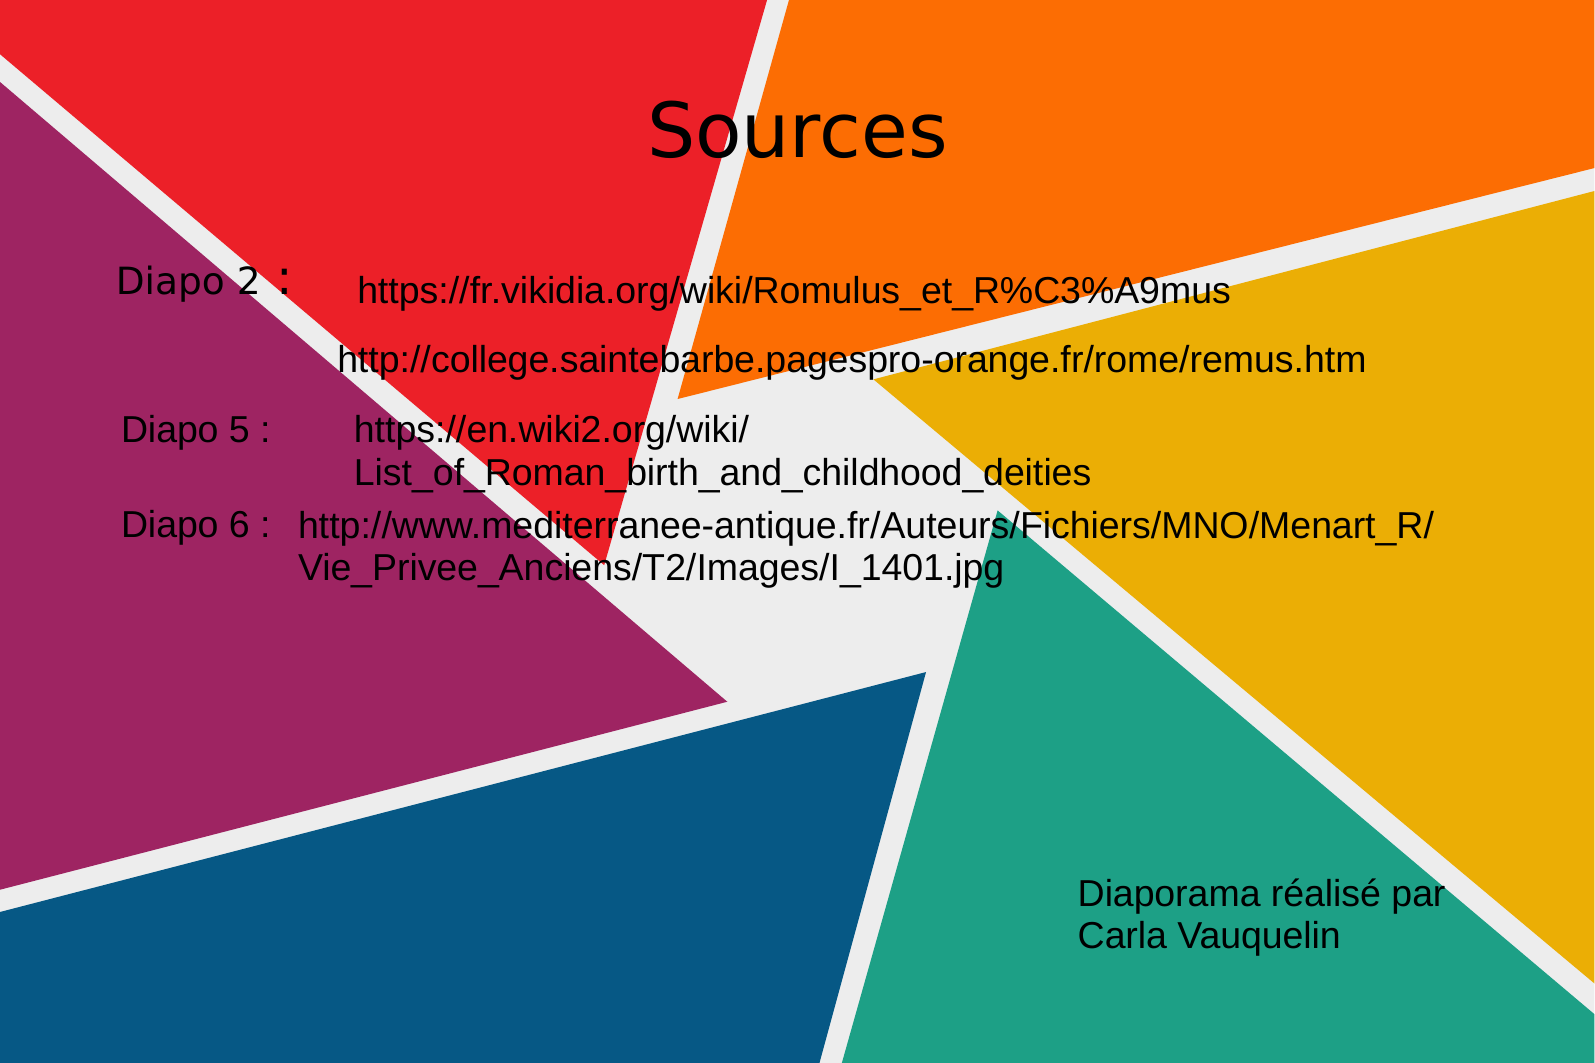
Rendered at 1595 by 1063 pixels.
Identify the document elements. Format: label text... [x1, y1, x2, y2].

text_box Diapo 5 : [106, 401, 339, 459]
text_box https://en.wiki2.org/wiki/List_of_Roman_birth_and_childhood_deities [339, 401, 1501, 459]
title Sources [79, 42, 1515, 220]
text_box http://college.saintebarbe.pagespro-orange.fr/rome/remus.htm [322, 330, 1382, 388]
text_box http://www.mediterranee-antique.fr/Auteurs/Fichiers/MNO/Menart_R/Vie_Privee_Anciens/T2/Images/I_1401.jpg [283, 496, 1489, 638]
text_box Diapo 6 : [106, 496, 1430, 553]
list Diapo 2 : [79, 248, 780, 543]
text_box Diaporama réalisé par Carla Vauquelin [1062, 865, 1536, 965]
text_box https://fr.vikidia.org/wiki/Romulus_et_R%C3%A9mus [342, 261, 1323, 330]
